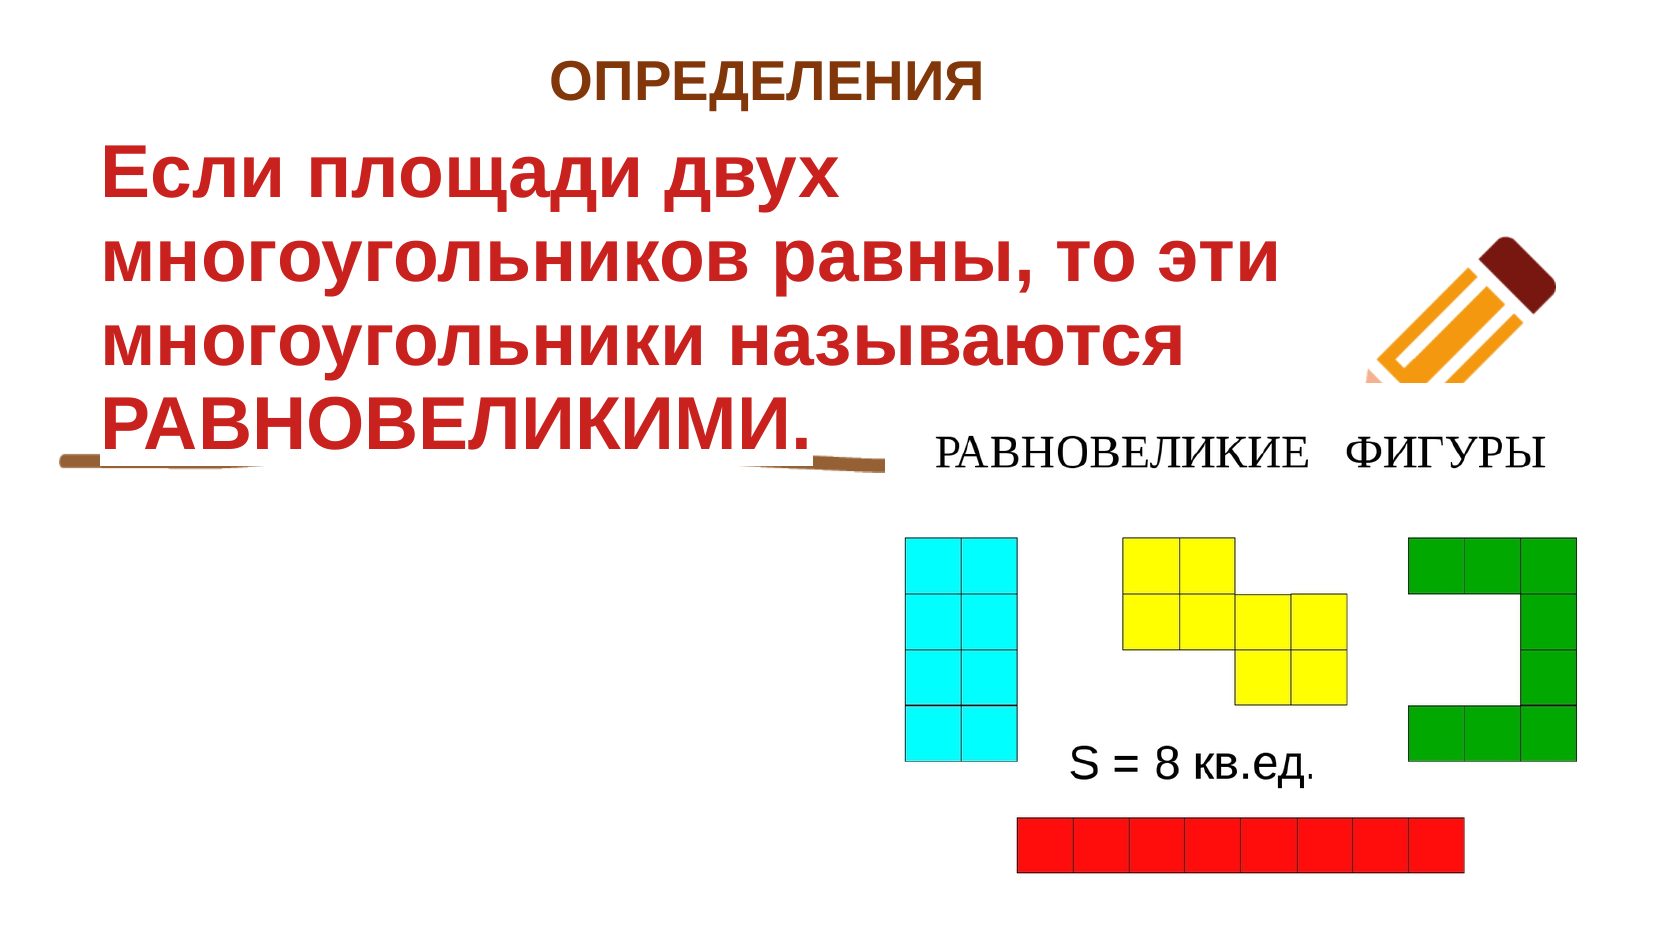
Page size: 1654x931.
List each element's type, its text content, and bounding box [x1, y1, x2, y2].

title ОПРЕДЕЛЕНИЯ [88, 29, 1447, 133]
picture [885, 236, 1595, 915]
list Если площади двух многоугольников равны, то эти многоугольники называются РАВНОВЕЛИКИМИ. [29, 129, 1507, 473]
